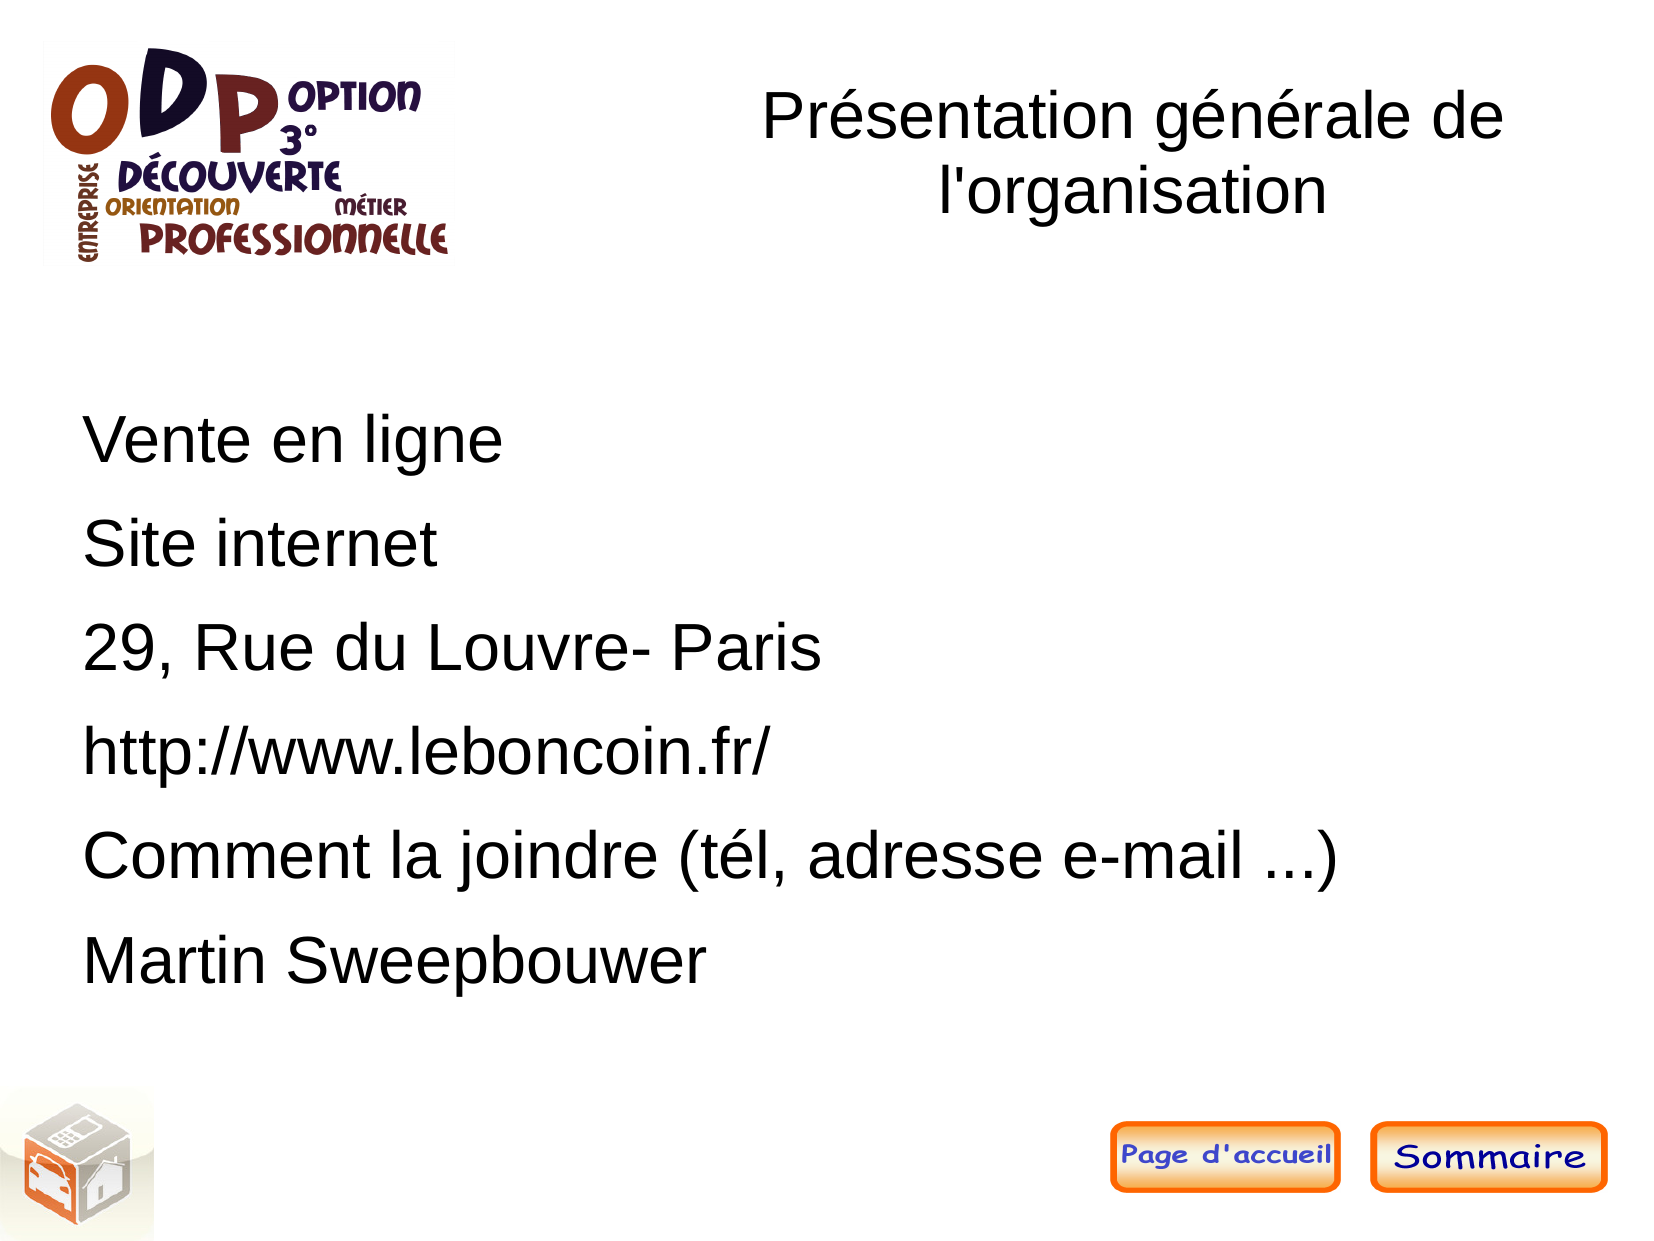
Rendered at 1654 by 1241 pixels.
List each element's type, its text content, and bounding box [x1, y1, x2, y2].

title Présentation générale de l'organisation [637, 49, 1630, 257]
picture [1110, 1121, 1341, 1193]
picture [1370, 1121, 1608, 1193]
list Vente en ligne Site internet 29, Rue du Louvre- Paris http://www.leboncoin.fr/ Comment la joindre (tél, adresse e-mail ...) Martin Sweepbouwer [82, 401, 1571, 998]
picture [0, 1086, 154, 1241]
picture [43, 41, 455, 266]
